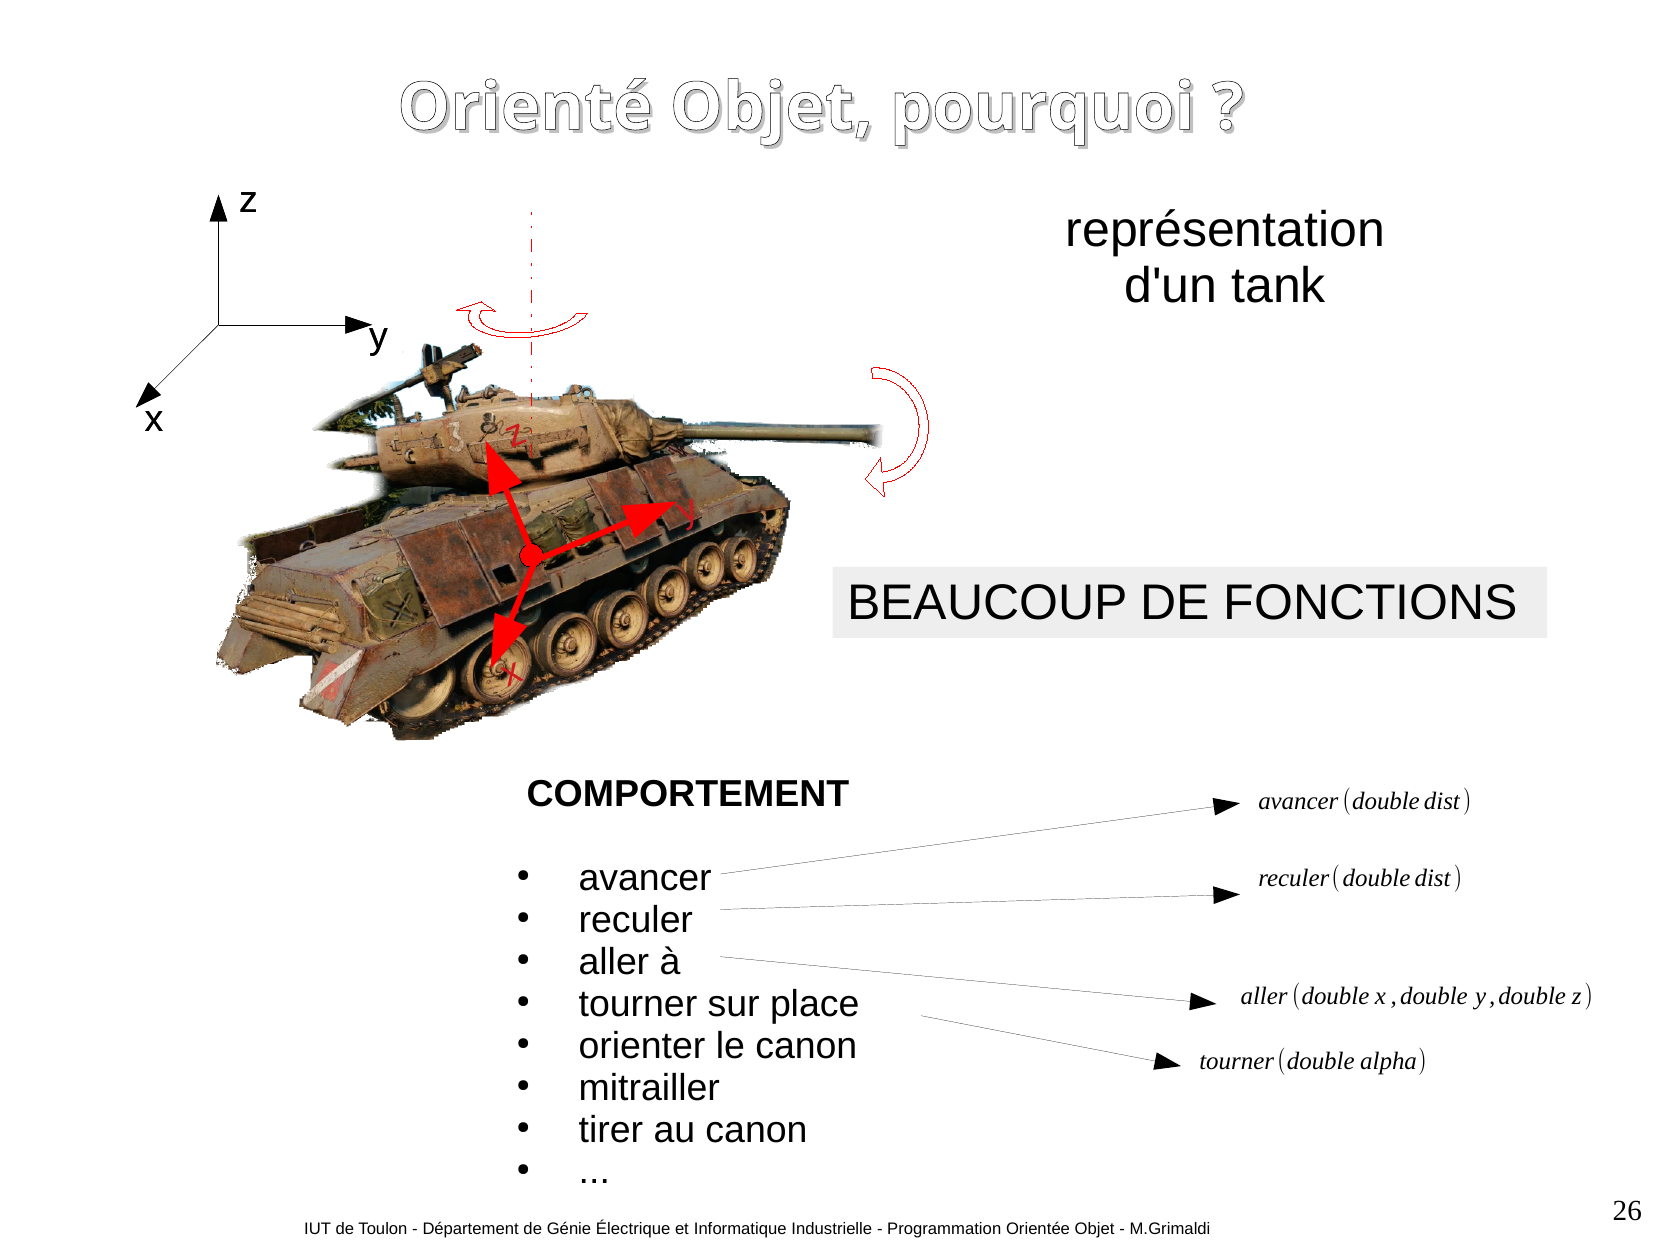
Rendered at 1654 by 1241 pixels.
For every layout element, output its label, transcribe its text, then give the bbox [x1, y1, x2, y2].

text_box x [129, 389, 179, 447]
text_box [456, 301, 588, 338]
text_box BEAUCOUP DE FONCTIONS [832, 566, 1548, 638]
picture [212, 338, 886, 745]
text_box z [481, 397, 549, 469]
text_box y [354, 307, 403, 364]
chart [1252, 786, 1478, 817]
chart [1234, 981, 1599, 1012]
text_box [865, 367, 929, 497]
text_box x [478, 635, 545, 707]
title Orienté Objet, pourquoi ? [76, 0, 1565, 208]
text_box y [653, 473, 721, 545]
chart [1252, 863, 1468, 894]
text_box z [224, 171, 273, 229]
text_box [519, 545, 531, 567]
text_box [532, 543, 544, 556]
chart [1193, 1046, 1433, 1077]
text_box COMPORTEMENT avancer reculer aller à tourner sur place orienter le canon mitrailler tirer au canon ... [501, 764, 975, 1200]
text_box représentation d'un tank [1021, 194, 1430, 331]
